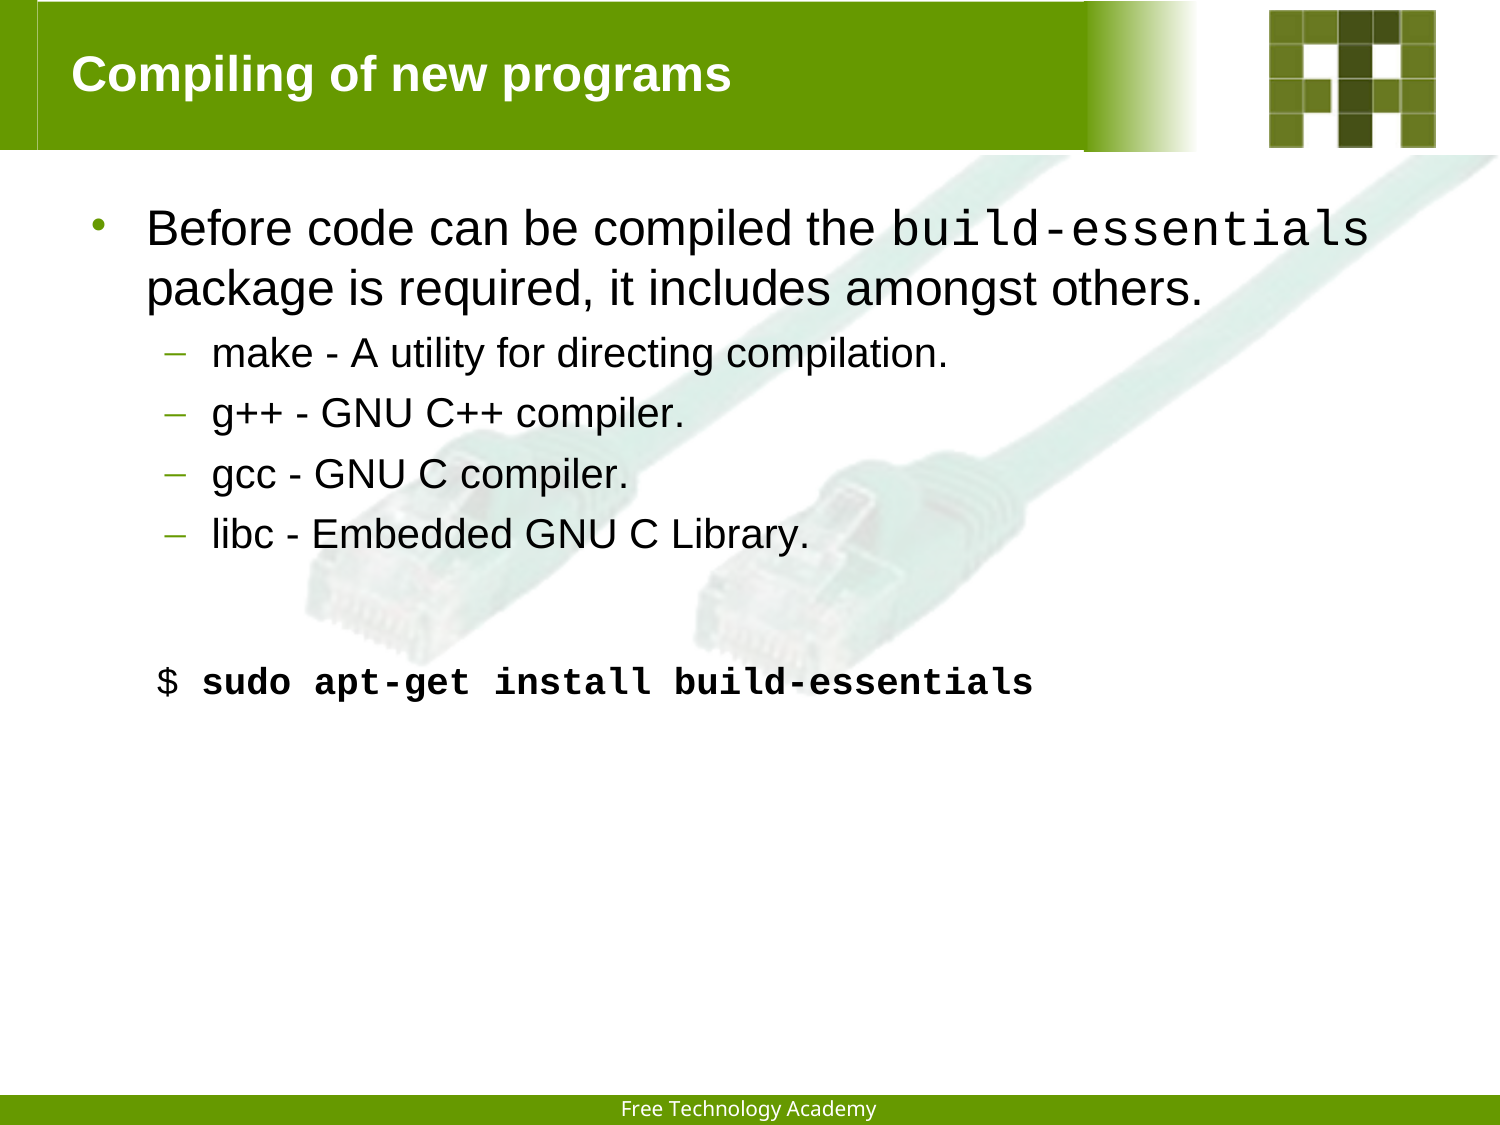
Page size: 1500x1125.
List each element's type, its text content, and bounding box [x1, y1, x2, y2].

title Compiling of new programs [56, 1, 1107, 152]
list Before code can be compiled the build-essentials package is required, it includes amongst others. make - A utility for directing compilation. g++ - GNU C++ compiler. gcc - GNU C compiler. libc - Embedded GNU C Library. [75, 187, 1426, 1033]
text_box $ sudo apt-get install build-essentials [141, 649, 1049, 710]
picture [1269, 10, 1436, 148]
